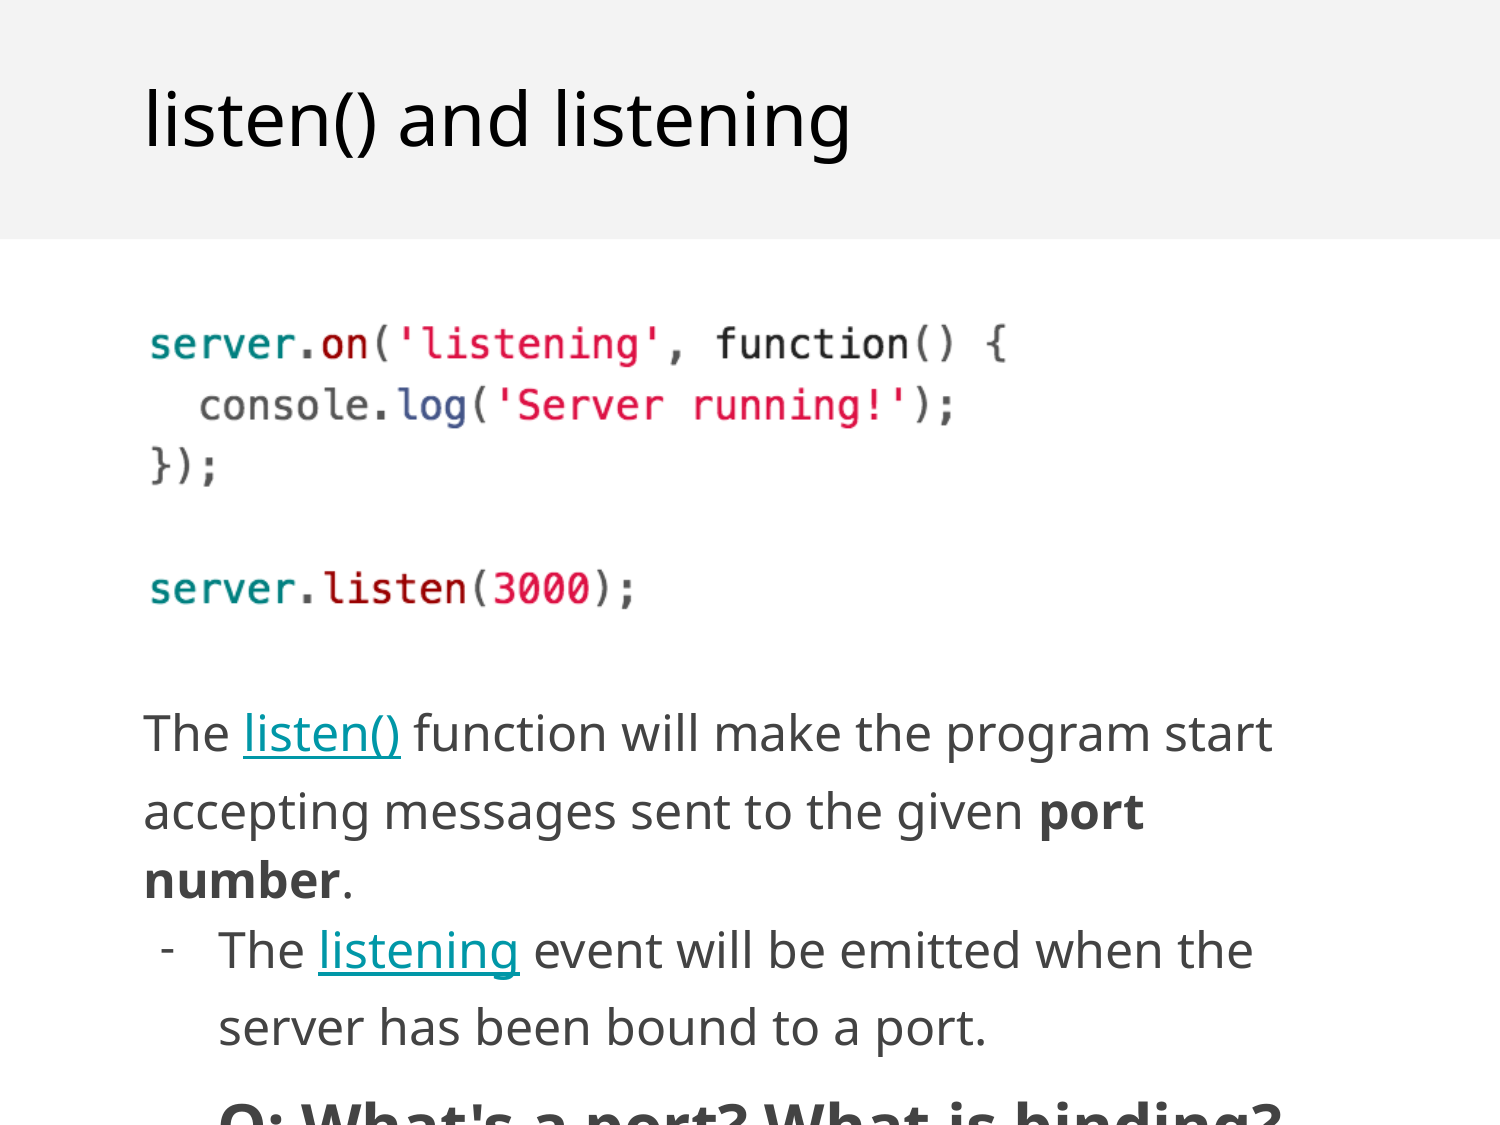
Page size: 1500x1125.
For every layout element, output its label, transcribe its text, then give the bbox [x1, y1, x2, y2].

list The listen() function will make the program start accepting messages sent to the given port number. The listening event will be emitted when the server has been bound to a port. Q: What's a port? What is binding? [128, 676, 1372, 1106]
title listen() and listening [128, 56, 1372, 183]
picture [128, 293, 1289, 619]
